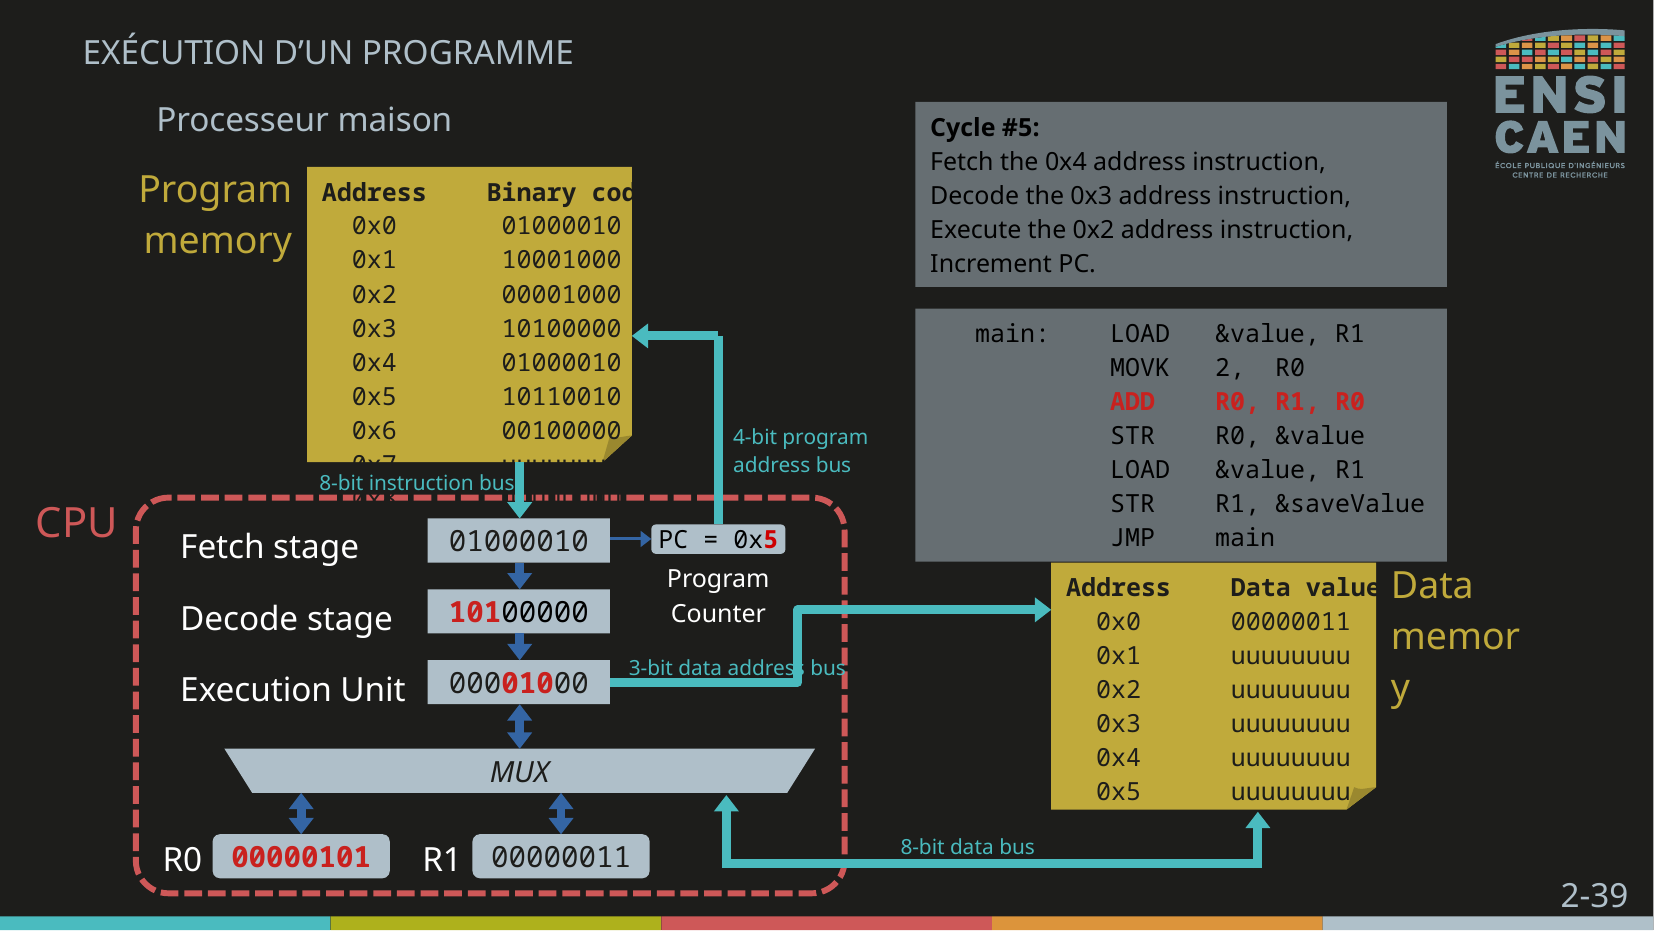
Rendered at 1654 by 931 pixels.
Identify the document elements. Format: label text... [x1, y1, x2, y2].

text_box PC = 0x5 [651, 524, 786, 554]
text_box 3-bit data address bus [614, 645, 880, 684]
text_box 8-bit instruction bus [304, 460, 540, 502]
text_box Cycle #5: Fetch the 0x4 address instruction, Decode the 0x3 address instruction, Execute the 0x2 address instruction, Increment PC. [915, 101, 1447, 280]
text_box R0 [147, 828, 237, 881]
text_box Execution Unit [165, 658, 432, 711]
text_box Program memory [118, 155, 308, 254]
text_box 8-bit data bus [885, 824, 1152, 859]
text_box Fetch stage [165, 515, 432, 568]
text_box MUX [224, 748, 816, 793]
text_box 4-bit program address bus [718, 414, 886, 477]
text_box Data memory [1375, 550, 1554, 650]
text_box R1 [407, 828, 497, 881]
text_box Address Data value 0x0 00000011 0x1 uuuuuuuu 0x2 uuuuuuuu 0x3 uuuuuuuu 0x4 uuuuuuuu 0x5 uuuuuuuu 0x6 uuuuuuuu 0x7 uuuuuuuu [1051, 562, 1377, 810]
text_box 00001000 [432, 660, 610, 705]
text_box 00000011 [497, 834, 650, 879]
text_box Program Counter [651, 553, 786, 625]
text_box 01000010 [432, 518, 610, 563]
text_box main: LOAD &value, R1 MOVK 2, R0 ADD R0, R1, R0 STR R0, &value LOAD &value, R1 STR R1, &saveValue JMP main [915, 308, 1447, 499]
text_box 00000101 [237, 834, 390, 879]
text_box CPU [17, 485, 136, 548]
title EXÉCUTION D’UN PROGRAMME Processeur maison [82, 0, 1467, 148]
text_box Address Binary code 0x0 01000010 0x1 10001000 0x2 00001000 0x3 10100000 0x4 01000010 0x5 10110010 0x6 00100000 0x7 uuuuuuuu 0x8 uuuuuuuu ... [307, 166, 632, 463]
text_box 10100000 [432, 589, 610, 634]
text_box Decode stage [165, 587, 432, 640]
